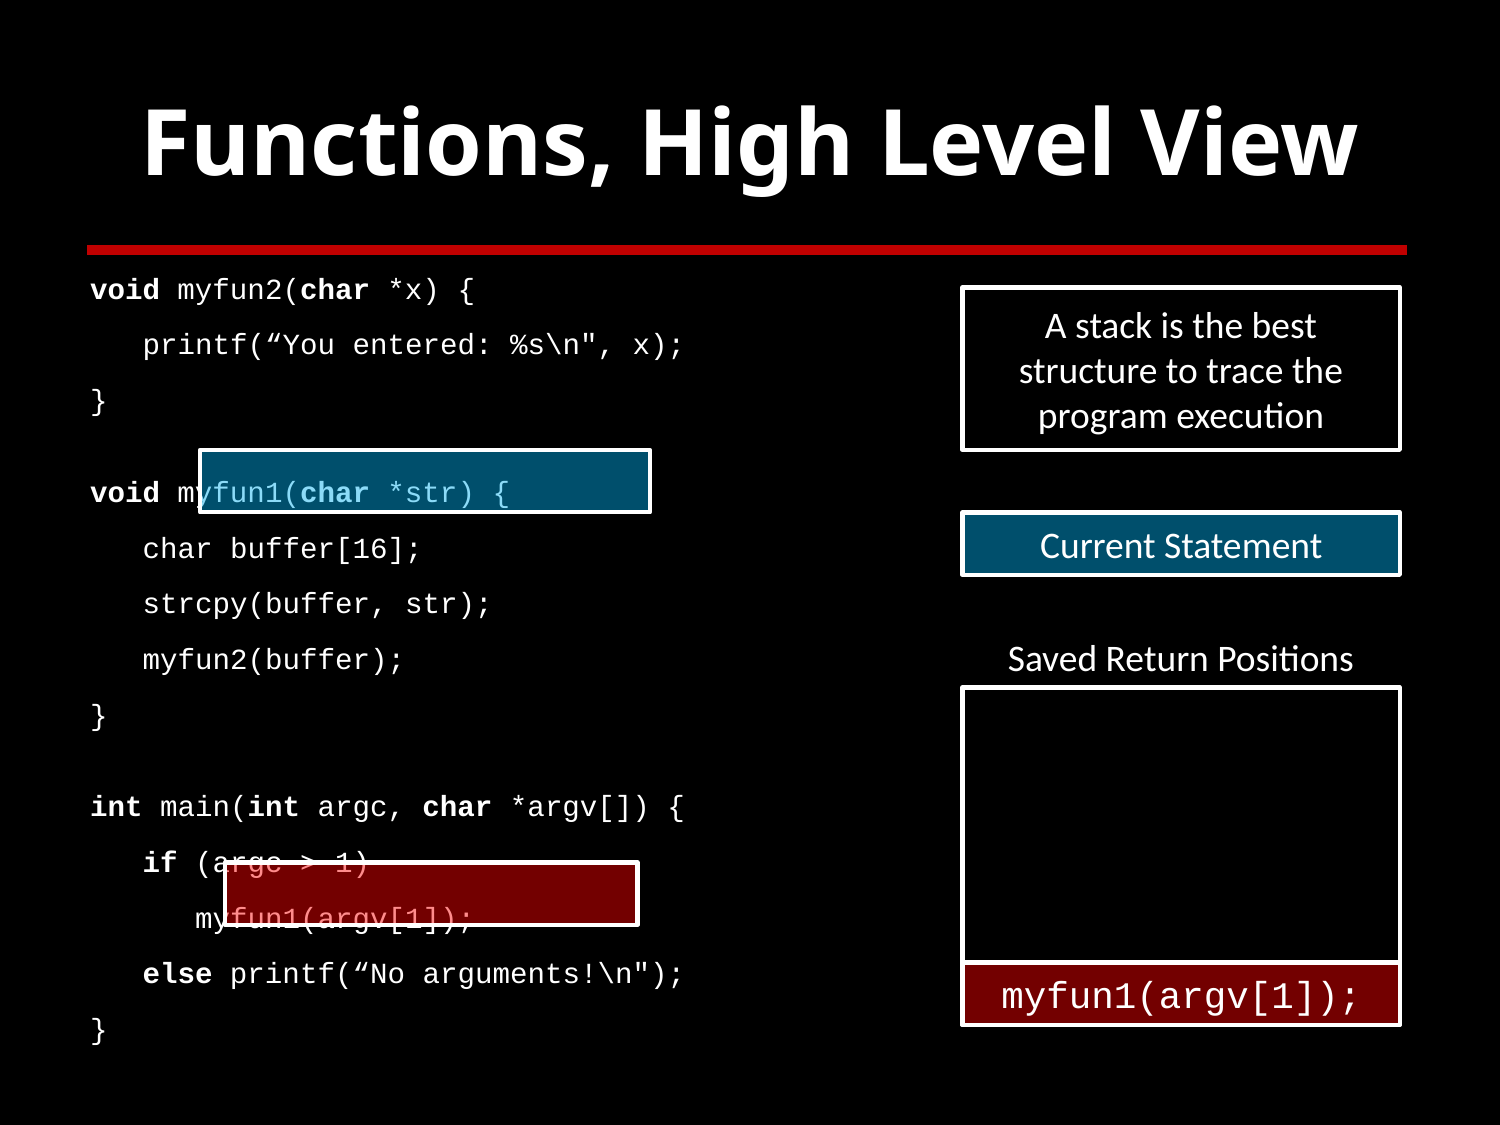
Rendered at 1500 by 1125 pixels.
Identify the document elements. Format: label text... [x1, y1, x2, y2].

title Functions, High Level View [75, 45, 1425, 233]
text_box [199, 449, 650, 513]
text_box [225, 862, 638, 925]
text_box Saved Return Positions [962, 624, 1400, 688]
text_box Current Statement [962, 512, 1400, 575]
list void myfun2(char *x) { printf(“You entered: %s\n", x); } void myfun1(char *str) { char buffer[16]; strcpy(buffer, str); myfun2(buffer); } int main(int argc, char *argv[]) { if (argc > 1) myfun1(argv[1]); else printf(“No arguments!\n"); } [75, 262, 1425, 1063]
text_box [962, 688, 1400, 962]
text_box A stack is the best structure to trace the program execution [962, 287, 1400, 450]
text_box myfun1(argv[1]); [962, 962, 1400, 1025]
